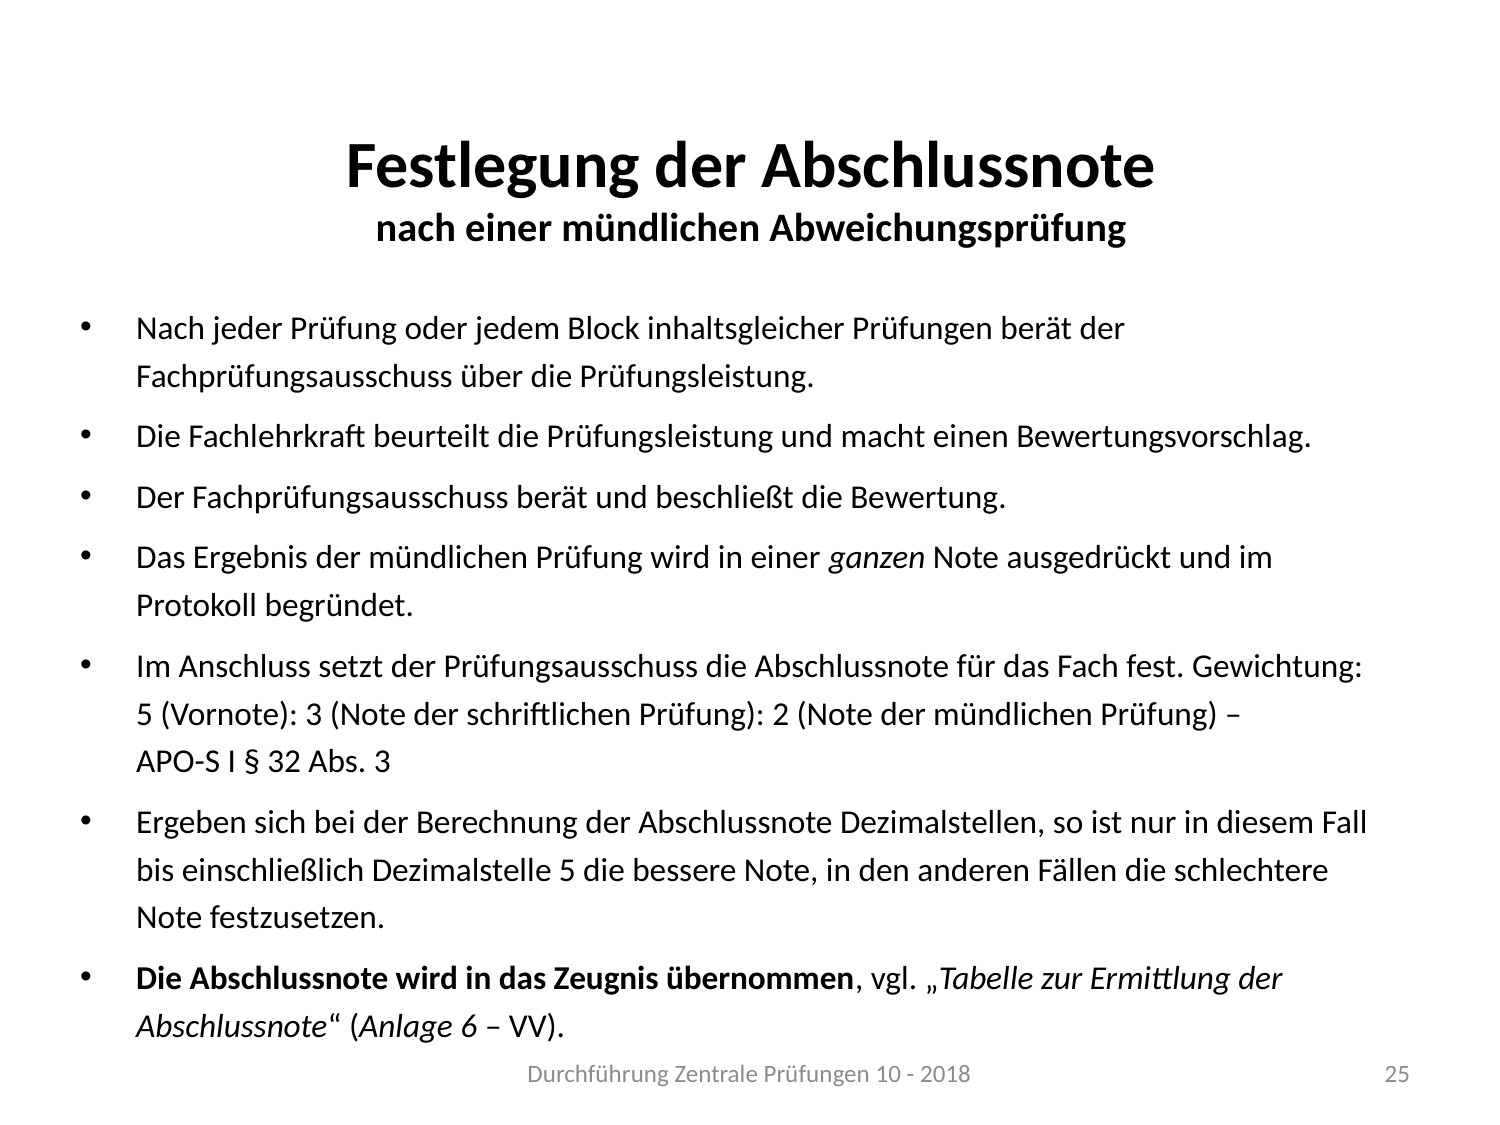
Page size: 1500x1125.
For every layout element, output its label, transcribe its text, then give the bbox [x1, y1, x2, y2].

slide_number <Foliennummer> [1074, 1042, 1425, 1103]
title Festlegung der Abschlussnote nach einer mündlichen Abweichungsprüfung [76, 113, 1427, 302]
list Nach jeder Prüfung oder jedem Block inhaltsgleicher Prüfungen berät der Fachprüfungsausschuss über die Prüfungsleistung. Die Fachlehrkraft beurteilt die Prüfungsleistung und macht einen Bewertungsvorschlag. Der Fachprüfungsausschuss berät und beschließt die Bewertung. Das Ergebnis der mündlichen Prüfung wird in einer ganzen Note ausgedrückt und im Protokoll begründet. Im Anschluss setzt der Prüfungsausschuss die Abschlussnote für das Fach fest. Gewichtung: 5 (Vornote): 3 (Note der schriftlichen Prüfung): 2 (Note der mündlichen Prüfung) – APO-S I § 32 Abs. 3 Ergeben sich bei der Berechnung der Abschlussnote Dezimalstellen, so ist nur in diesem Fall bis einschließlich Dezimalstelle 5 die bessere Note, in den anderen Fällen die schlechtere Note festzusetzen. Die Abschlussnote wird in das Zeugnis übernommen, vgl. „Tabelle zur Ermittlung der Abschlussnote“ (Anlage 6 – VV). [64, 290, 1415, 1035]
footer Durchführung Zentrale Prüfungen 10 - 2018 [512, 1042, 988, 1103]
